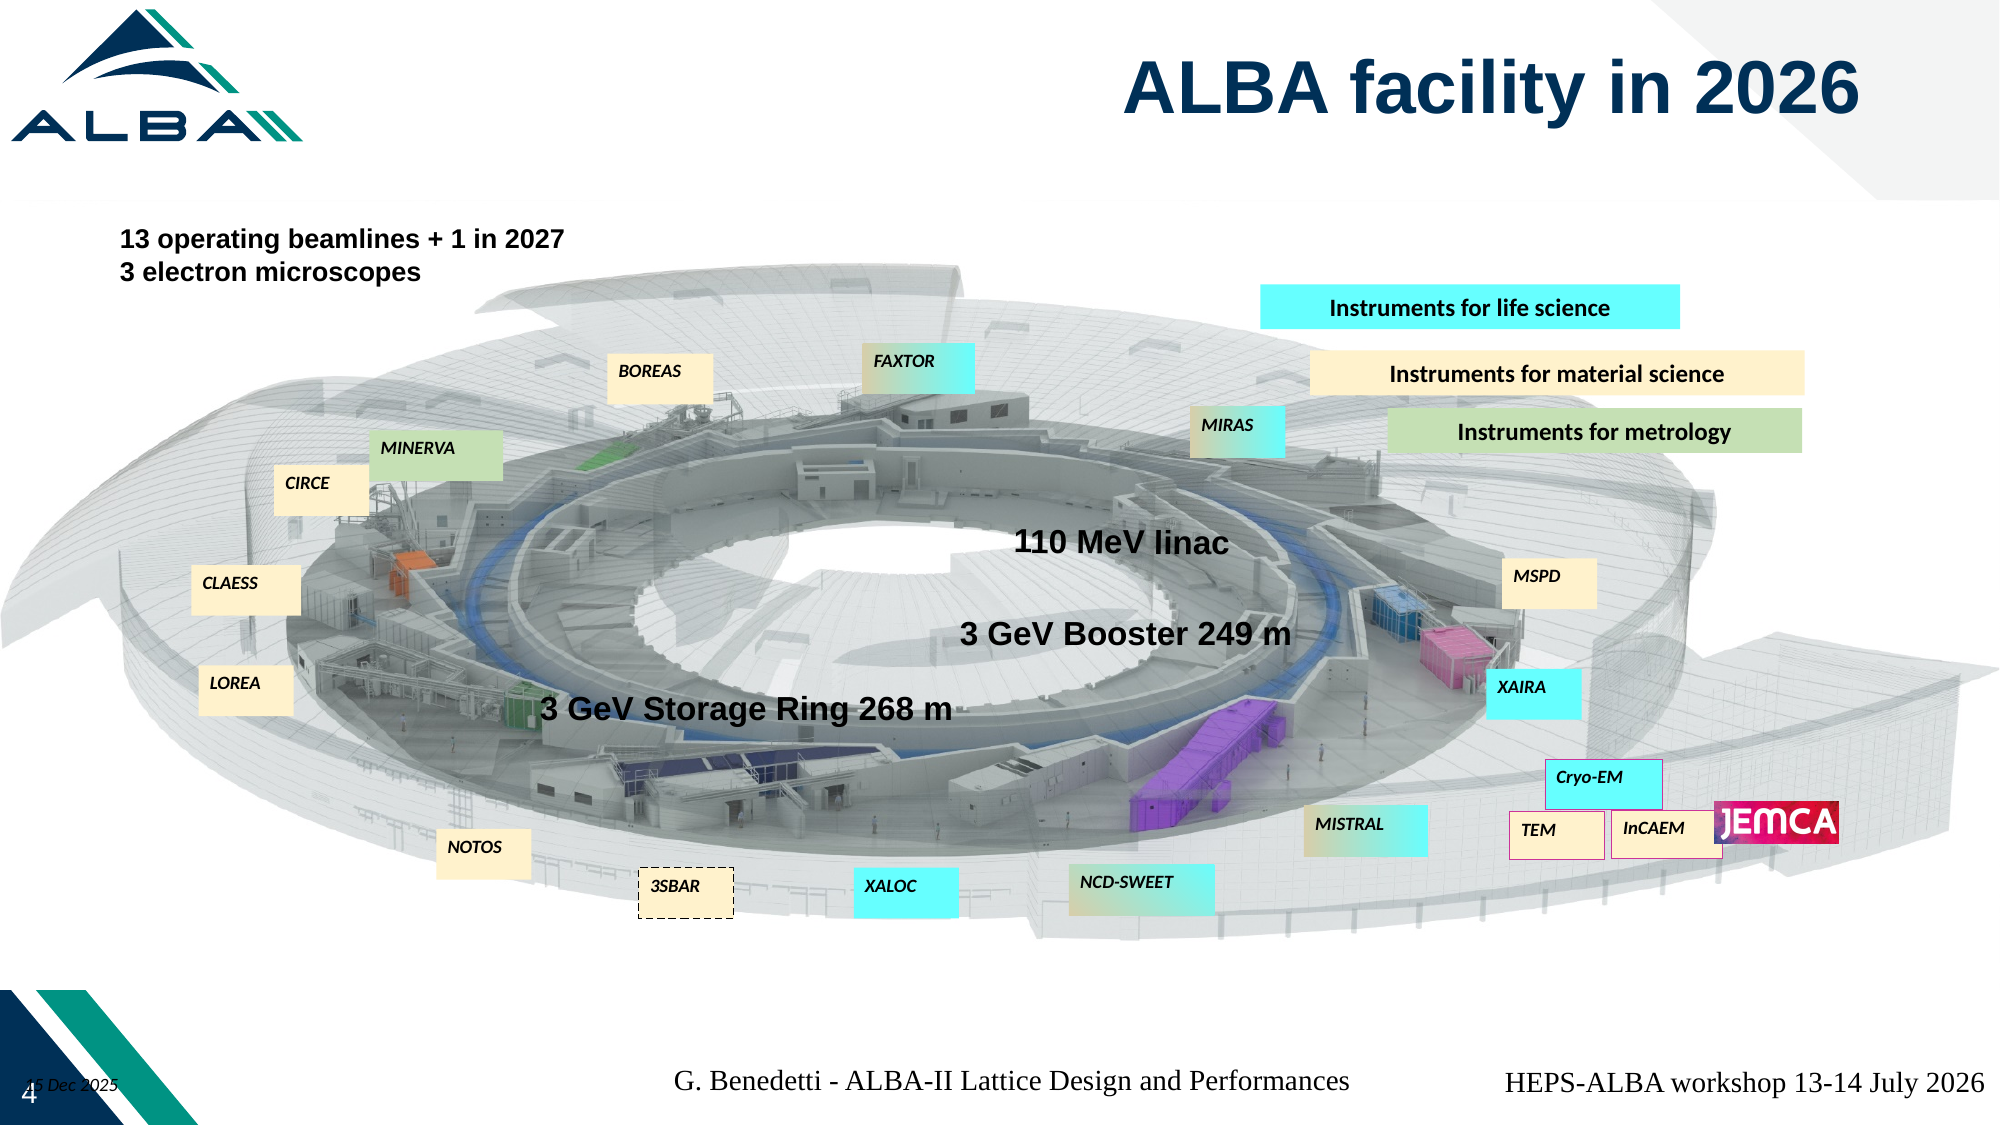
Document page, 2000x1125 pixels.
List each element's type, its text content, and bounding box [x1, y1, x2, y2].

text_box Instruments for material science [1310, 350, 1805, 396]
text_box XALOC [853, 867, 959, 919]
text_box MINERVA [369, 430, 504, 481]
text_box NCD-SWEET [1068, 864, 1215, 916]
text_box Instruments for life science [1260, 284, 1681, 330]
text_box BOREAS [607, 353, 714, 405]
text_box 110 MeV linac [998, 515, 1246, 571]
text_box MSPD [1502, 558, 1598, 610]
text_box InCAEM [1611, 810, 1723, 859]
text_box CLAESS [191, 565, 302, 616]
title ALBA facility in 2026 [410, 33, 1862, 143]
text_box CIRCE [274, 465, 370, 516]
text_box LOREA [198, 665, 294, 717]
text_box NOTOS [436, 828, 532, 880]
slide_number 15 Dec 2025 [9, 1065, 197, 1116]
picture [0, 200, 2000, 991]
text_box 3 GeV Booster 249 m [945, 608, 1308, 661]
text_box Instruments for metrology [1387, 408, 1803, 453]
text_box XAIRA [1486, 668, 1582, 720]
text_box Cryo-EM [1545, 759, 1663, 810]
text_box 13 operating beamlines + 1 in 2027 3 electron microscopes [104, 214, 580, 294]
text_box 3SBAR [638, 867, 734, 919]
text_box MISTRAL [1303, 805, 1428, 857]
text_box 3 GeV Storage Ring 268 m [525, 683, 969, 736]
text_box MIRAS [1190, 406, 1286, 458]
text_box TEM [1509, 811, 1605, 860]
text_box FAXTOR [862, 343, 975, 394]
